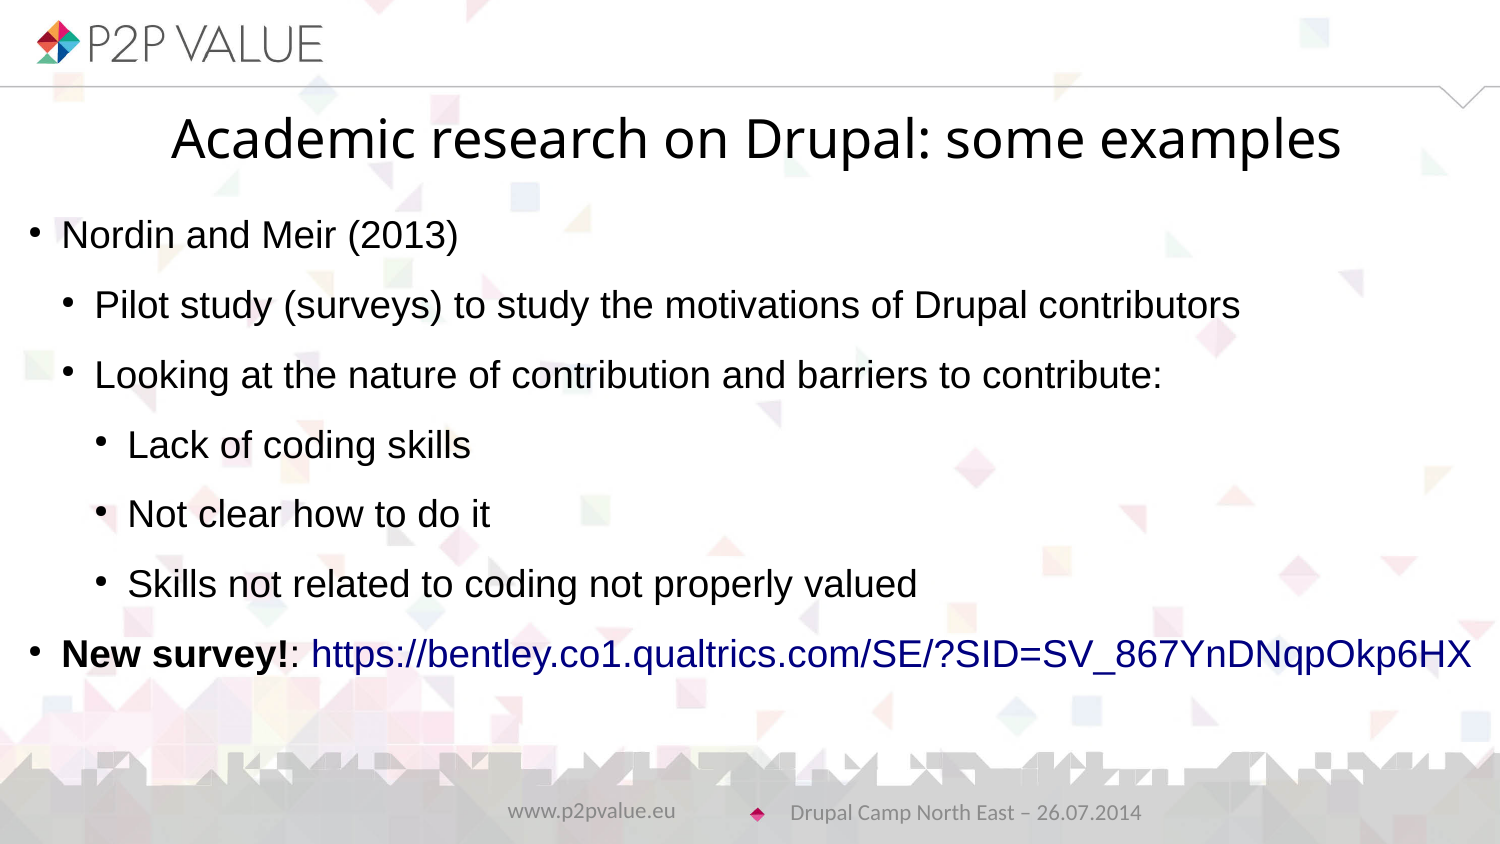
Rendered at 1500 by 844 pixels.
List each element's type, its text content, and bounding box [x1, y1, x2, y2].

picture [0, 0, 1500, 844]
text_box www.p2pvalue.eu [501, 789, 720, 829]
title Academic research on Drupal: some examples [60, 92, 1456, 181]
text_box Drupal Camp North East – 26.07.2014 [777, 788, 1470, 834]
subtitle Nordin and Meir (2013) Pilot study (surveys) to study the motivations of Drupal contributors Looking at the nature of contribution and barriers to contribute: Lack of coding skills Not clear how to do it Skills not related to coding not properly valued New survey!: https://bentley.co1.qualtrics.com/SE/?SID=SV_867YnDNqpOkp6HX [15, 180, 1496, 736]
